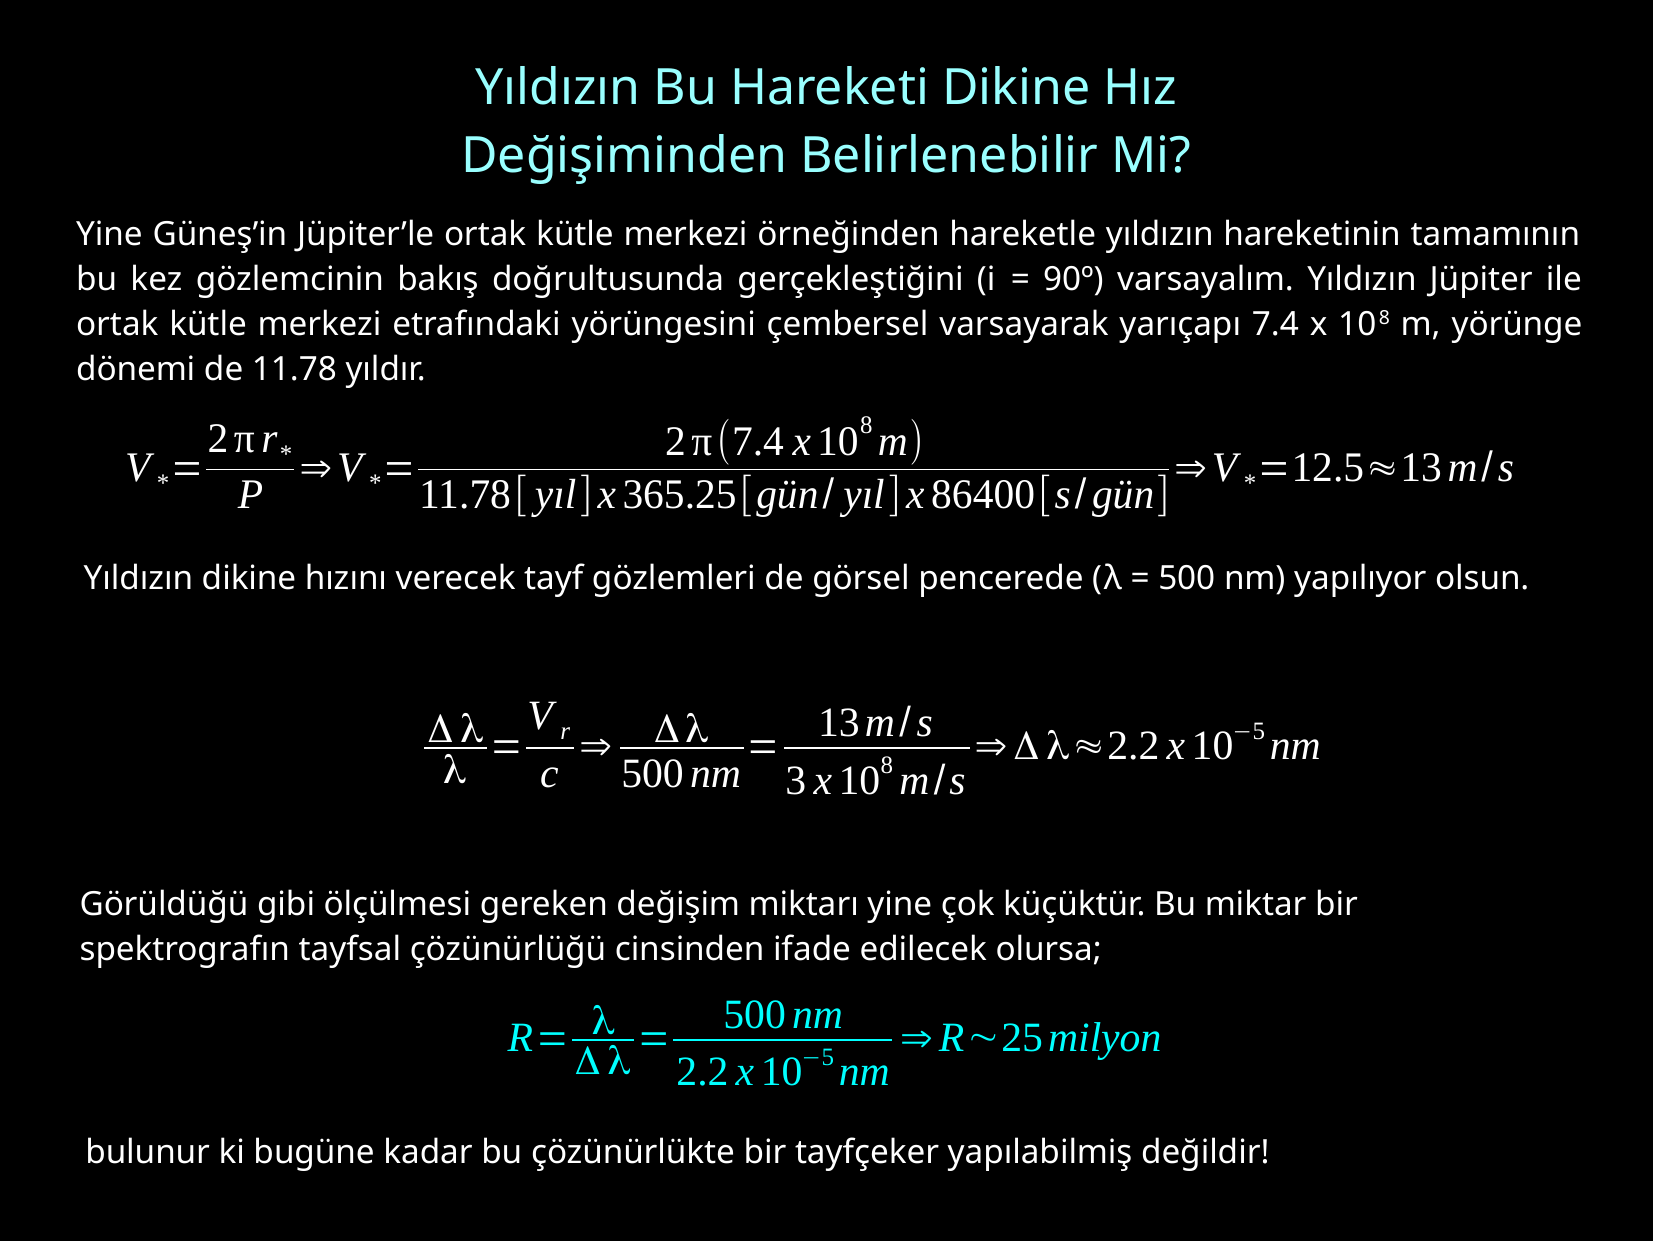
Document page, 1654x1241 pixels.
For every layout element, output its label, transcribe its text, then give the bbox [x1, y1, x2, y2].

chart [499, 990, 1169, 1096]
text_box Yine Güneş’in Jüpiter’le ortak kütle merkezi örneğinden hareketle yıldızın hareketinin tamamının bu kez gözlemcinin bakış doğrultusunda gerçekleştiğini (i = 90º) varsayalım. Yıldızın Jüpiter ile ortak kütle merkezi etrafındaki yörüngesini çembersel varsayarak yarıçapı 7.4 x 108 m, yörünge dönemi de 11.78 yıldır. [61, 202, 1598, 379]
chart [114, 411, 1526, 520]
title Yıldızın Bu Hareketi Dikine Hız Değişiminden Belirlenebilir Mi? [82, 52, 1571, 186]
text_box Görüldüğü gibi ölçülmesi gereken değişim miktarı yine çok küçüktür. Bu miktar bir spektrografın tayfsal çözünürlüğü cinsinden ifade edilecek olursa; [64, 872, 1546, 991]
text_box Yıldızın dikine hızını verecek tayf gözlemleri de görsel pencerede (λ = 500 nm) yapılıyor olsun. [68, 546, 1572, 643]
chart [416, 692, 1328, 804]
text_box bulunur ki bugüne kadar bu çözünürlükte bir tayfçeker yapılabilmiş değildir! [70, 1121, 1551, 1177]
